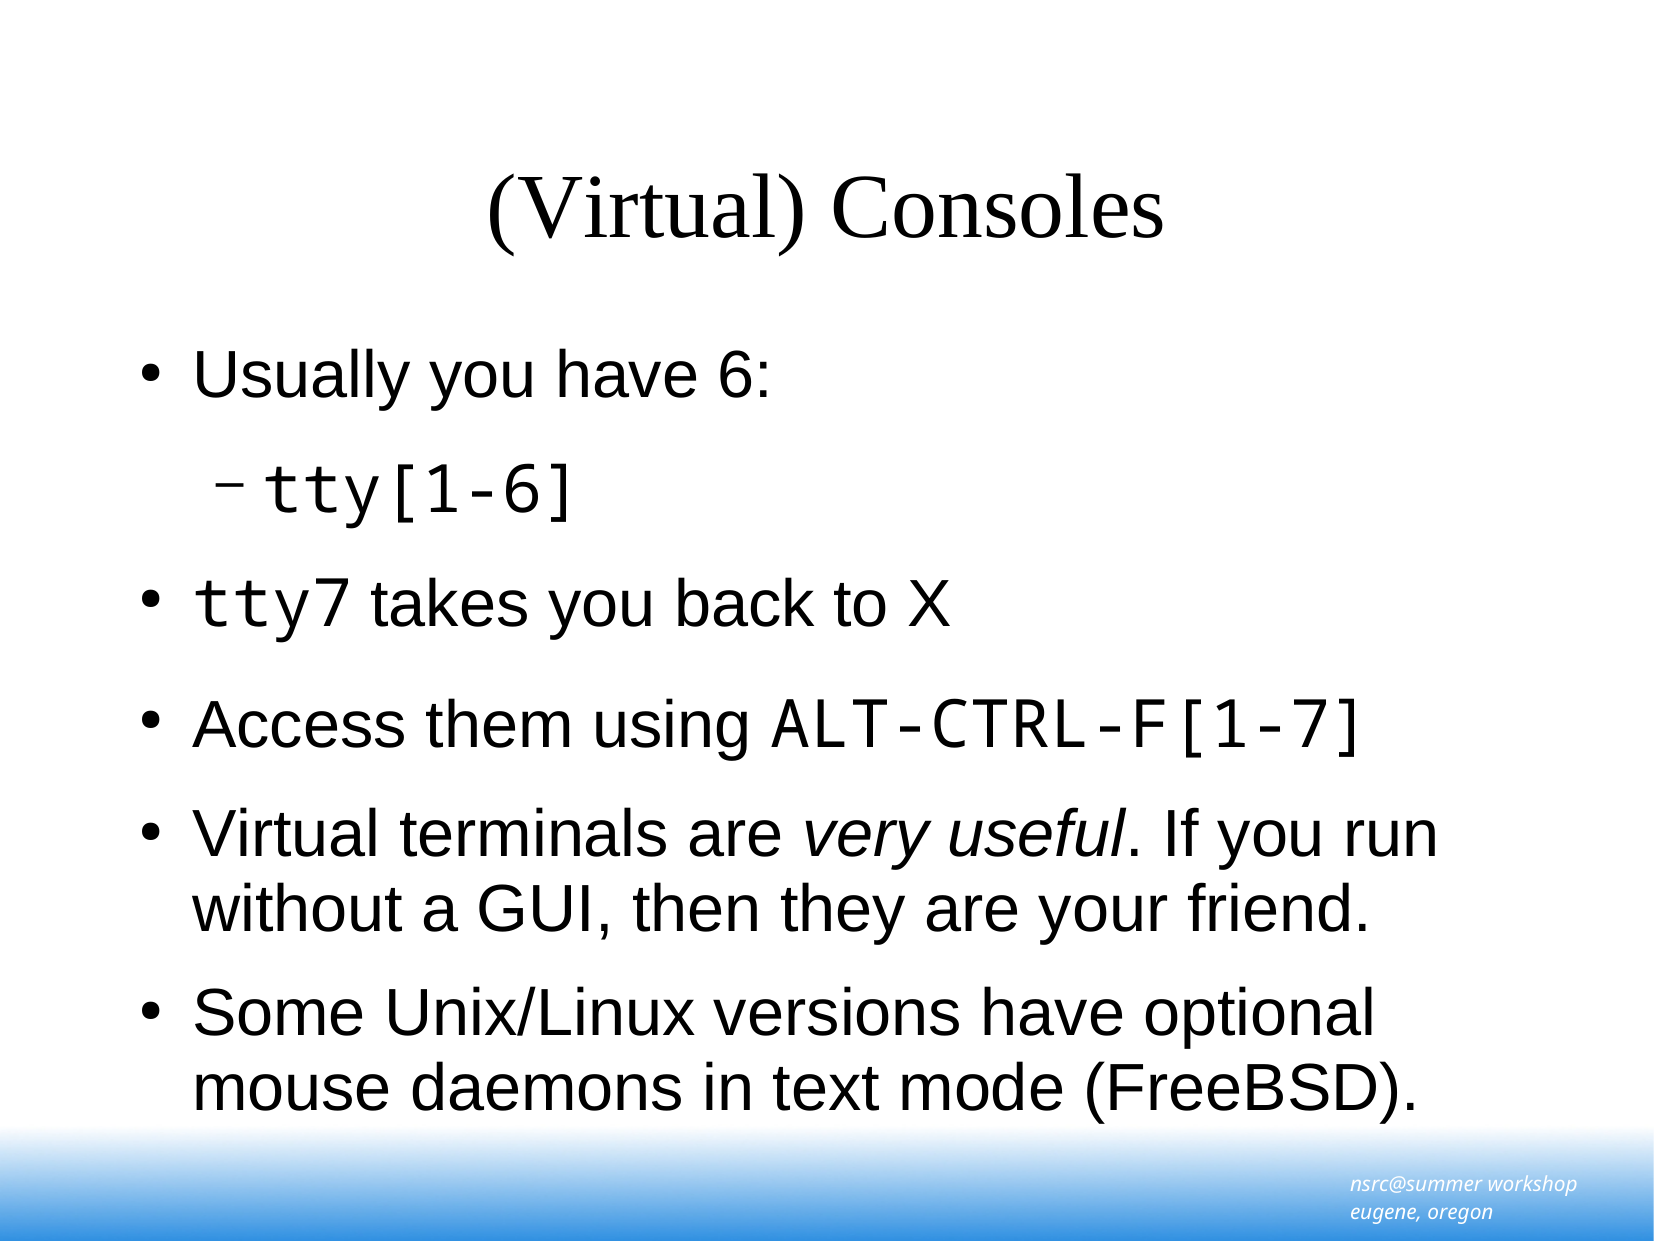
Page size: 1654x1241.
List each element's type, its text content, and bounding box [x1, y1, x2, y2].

list Usually you have 6: tty[1-6] tty7 takes you back to X Access them using ALT-CTRL-F[1-7] Virtual terminals are very useful. If you run without a GUI, then they are your friend. Some Unix/Linux versions have optional mouse daemons in text mode (FreeBSD). [121, 344, 1534, 1135]
picture [0, 1124, 1654, 1241]
title (Virtual) Consoles [121, 102, 1534, 311]
